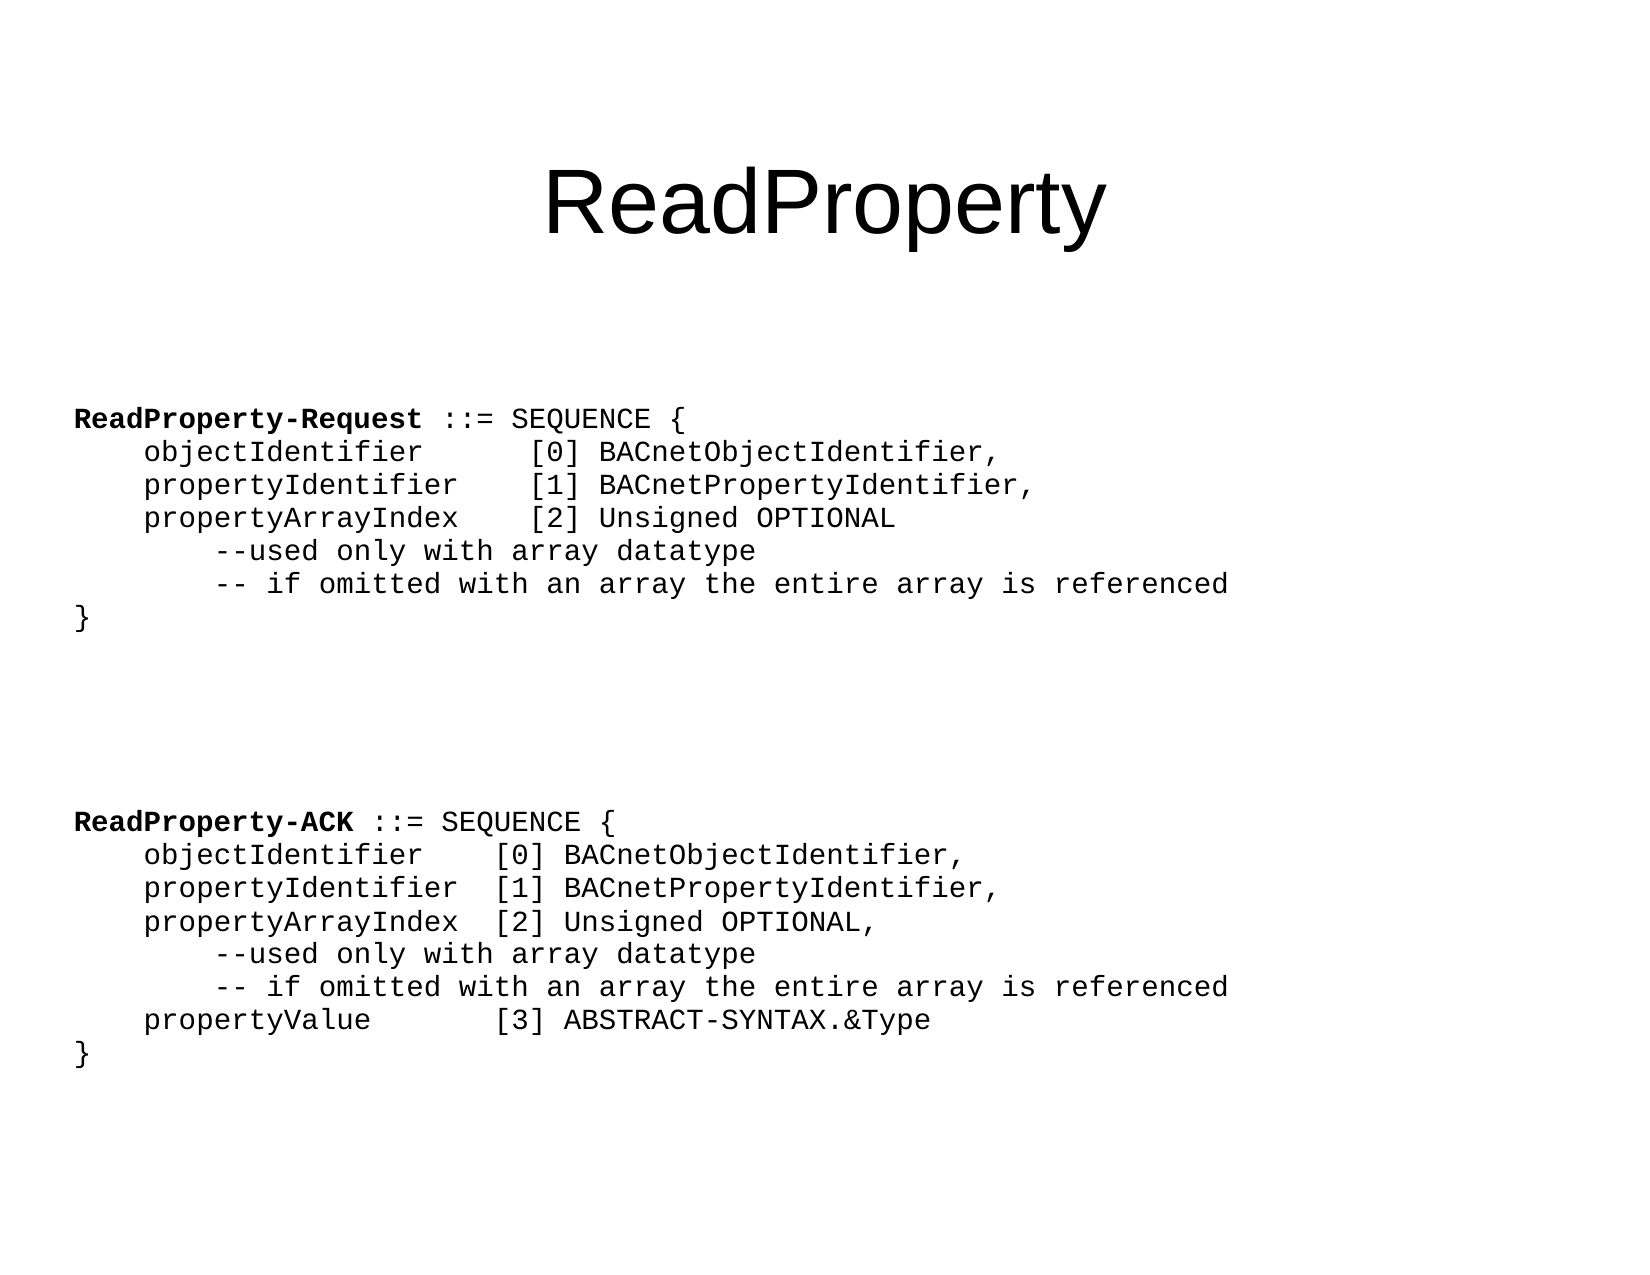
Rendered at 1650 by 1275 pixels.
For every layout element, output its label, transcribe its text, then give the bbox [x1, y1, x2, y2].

text_box ReadProperty-ACK ::= SEQUENCE { objectIdentifier [0] BACnetObjectIdentifier, propertyIdentifier [1] BACnetPropertyIdentifier, propertyArrayIndex [2] Unsigned OPTIONAL, --used only with array datatype -- if omitted with an array the entire array is referenced propertyValue [3] ABSTRACT-SYNTAX.&Type } [59, 800, 1591, 1110]
title ReadProperty [135, 105, 1515, 299]
text_box ReadProperty-Request ::= SEQUENCE { objectIdentifier [0] BACnetObjectIdentifier, propertyIdentifier [1] BACnetPropertyIdentifier, propertyArrayIndex [2] Unsigned OPTIONAL --used only with array datatype -- if omitted with an array the entire array is referenced } [59, 396, 1560, 633]
